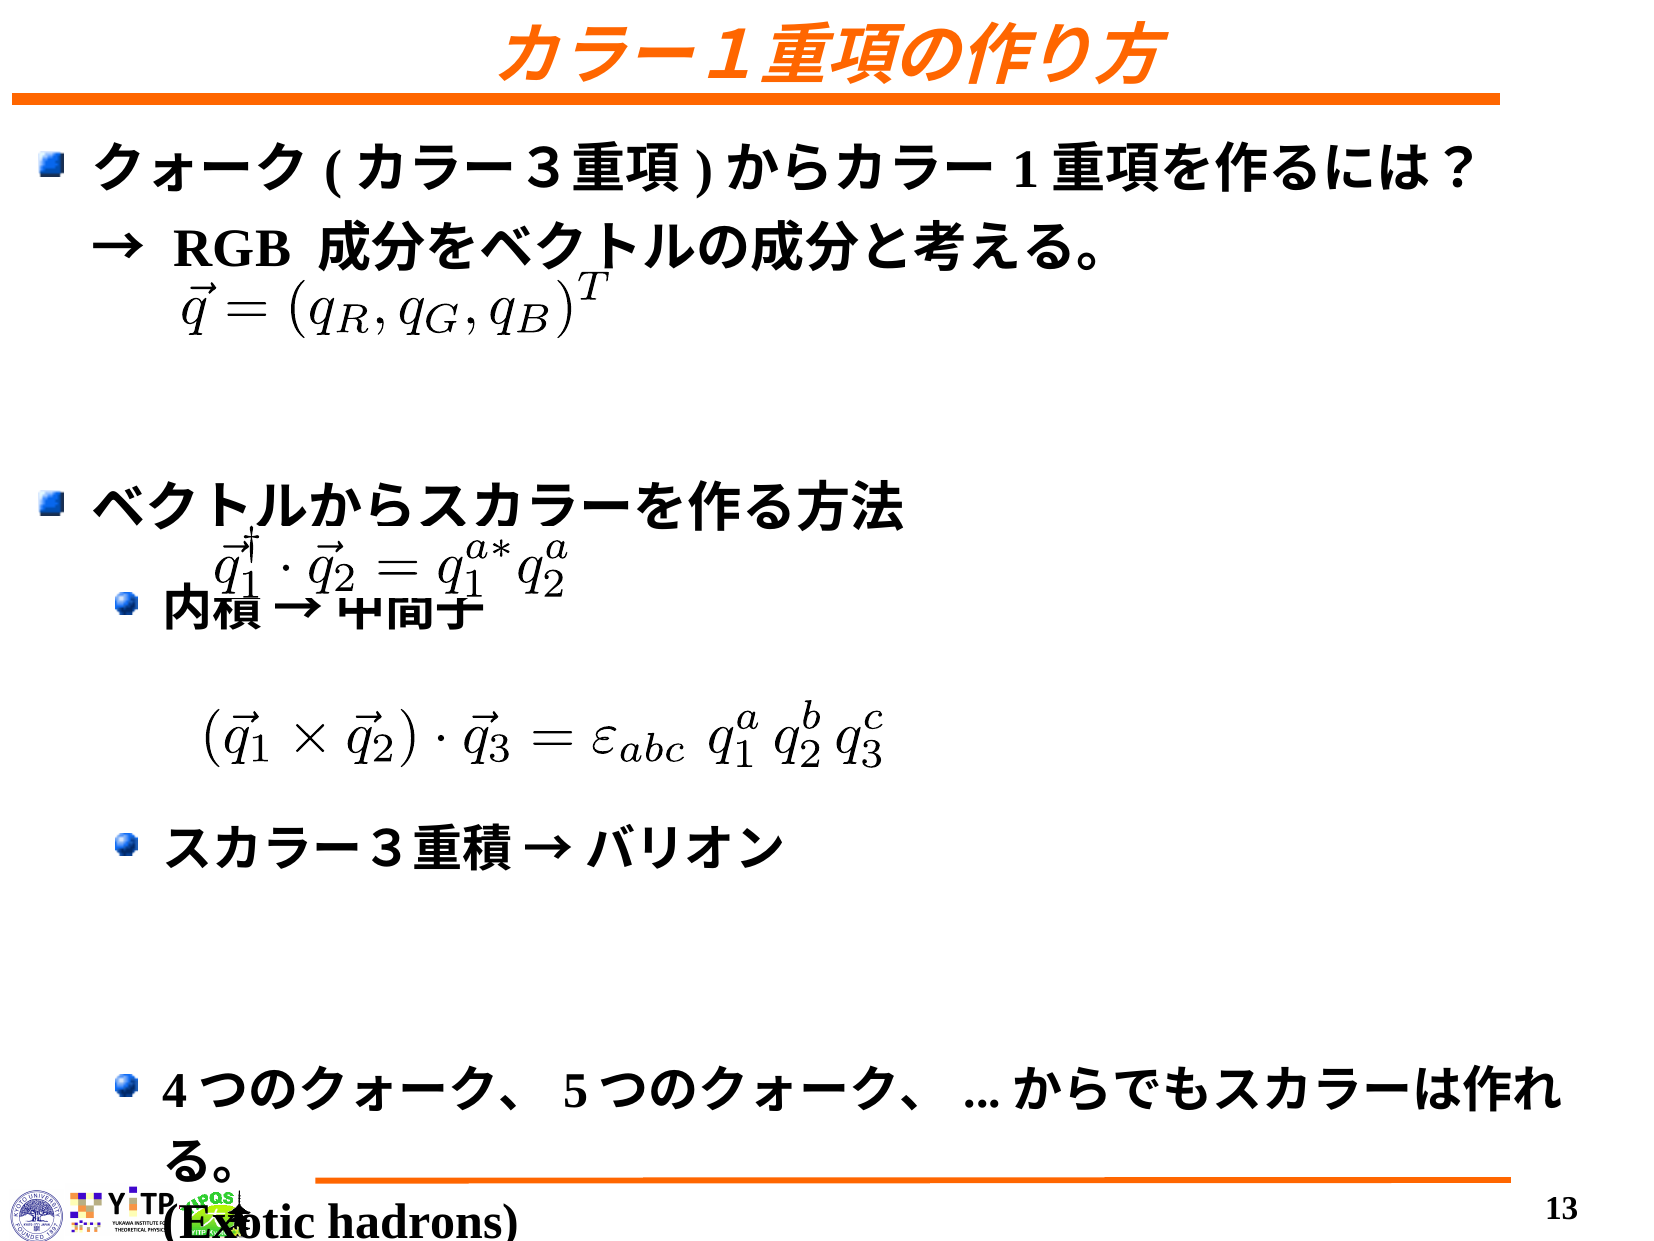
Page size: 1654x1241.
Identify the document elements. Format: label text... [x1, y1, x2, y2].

title カラー１重項の作り方 [0, 0, 1654, 99]
text_box [212, 525, 570, 598]
list クォーク(カラー３重項)からカラー1重項を作るには？ → RGB 成分をベクトルの成分と考える。 ベクトルからスカラーを作る方法 内積 → 中間子 スカラー３重積 → バリオン 4つのクォーク、5つのクォーク、...からでもスカラーは作れる。 (Exotic hadrons) なぜ３つの種類のクォーク(u,d,s)から８重項が現れる？ → 9種類のqq の組み合わせのうち、 ひとつはフレーバー空間でのスカラー、残りが８重項。 [20, 124, 1621, 1241]
text_box [200, 700, 884, 768]
picture [9, 1189, 20, 1241]
text_box [179, 271, 611, 339]
